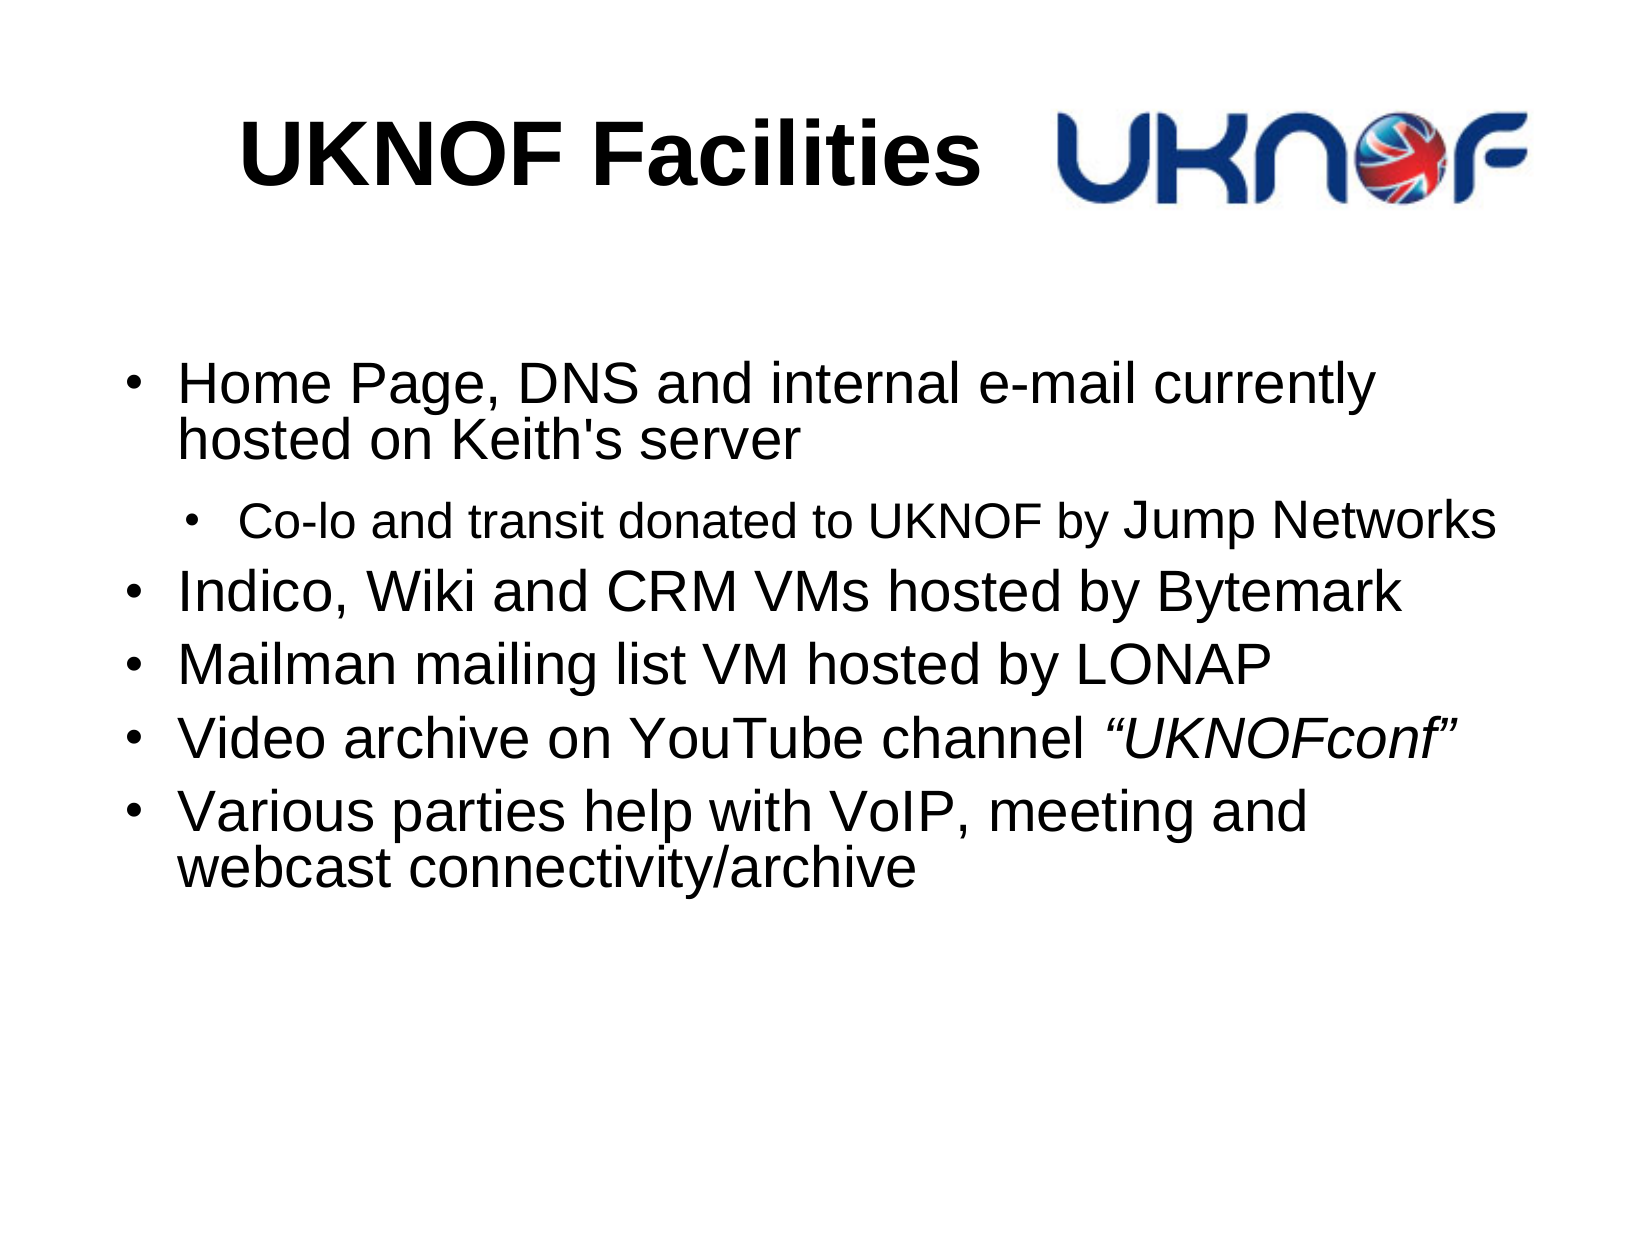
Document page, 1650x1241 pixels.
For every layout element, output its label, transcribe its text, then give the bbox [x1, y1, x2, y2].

list Home Page, DNS and internal e-mail currently hosted on Keith's server Co-lo and transit donated to UKNOF by Jump Networks Indico, Wiki and CRM VMs hosted by Bytemark Mailman mailing list VM hosted by LONAP Video archive on YouTube channel “UKNOFconf” Various parties help with VoIP, meeting and webcast connectivity/archive [123, 358, 1526, 1177]
title UKNOF Facilities [123, 37, 1100, 280]
picture [1100, 93, 1536, 225]
